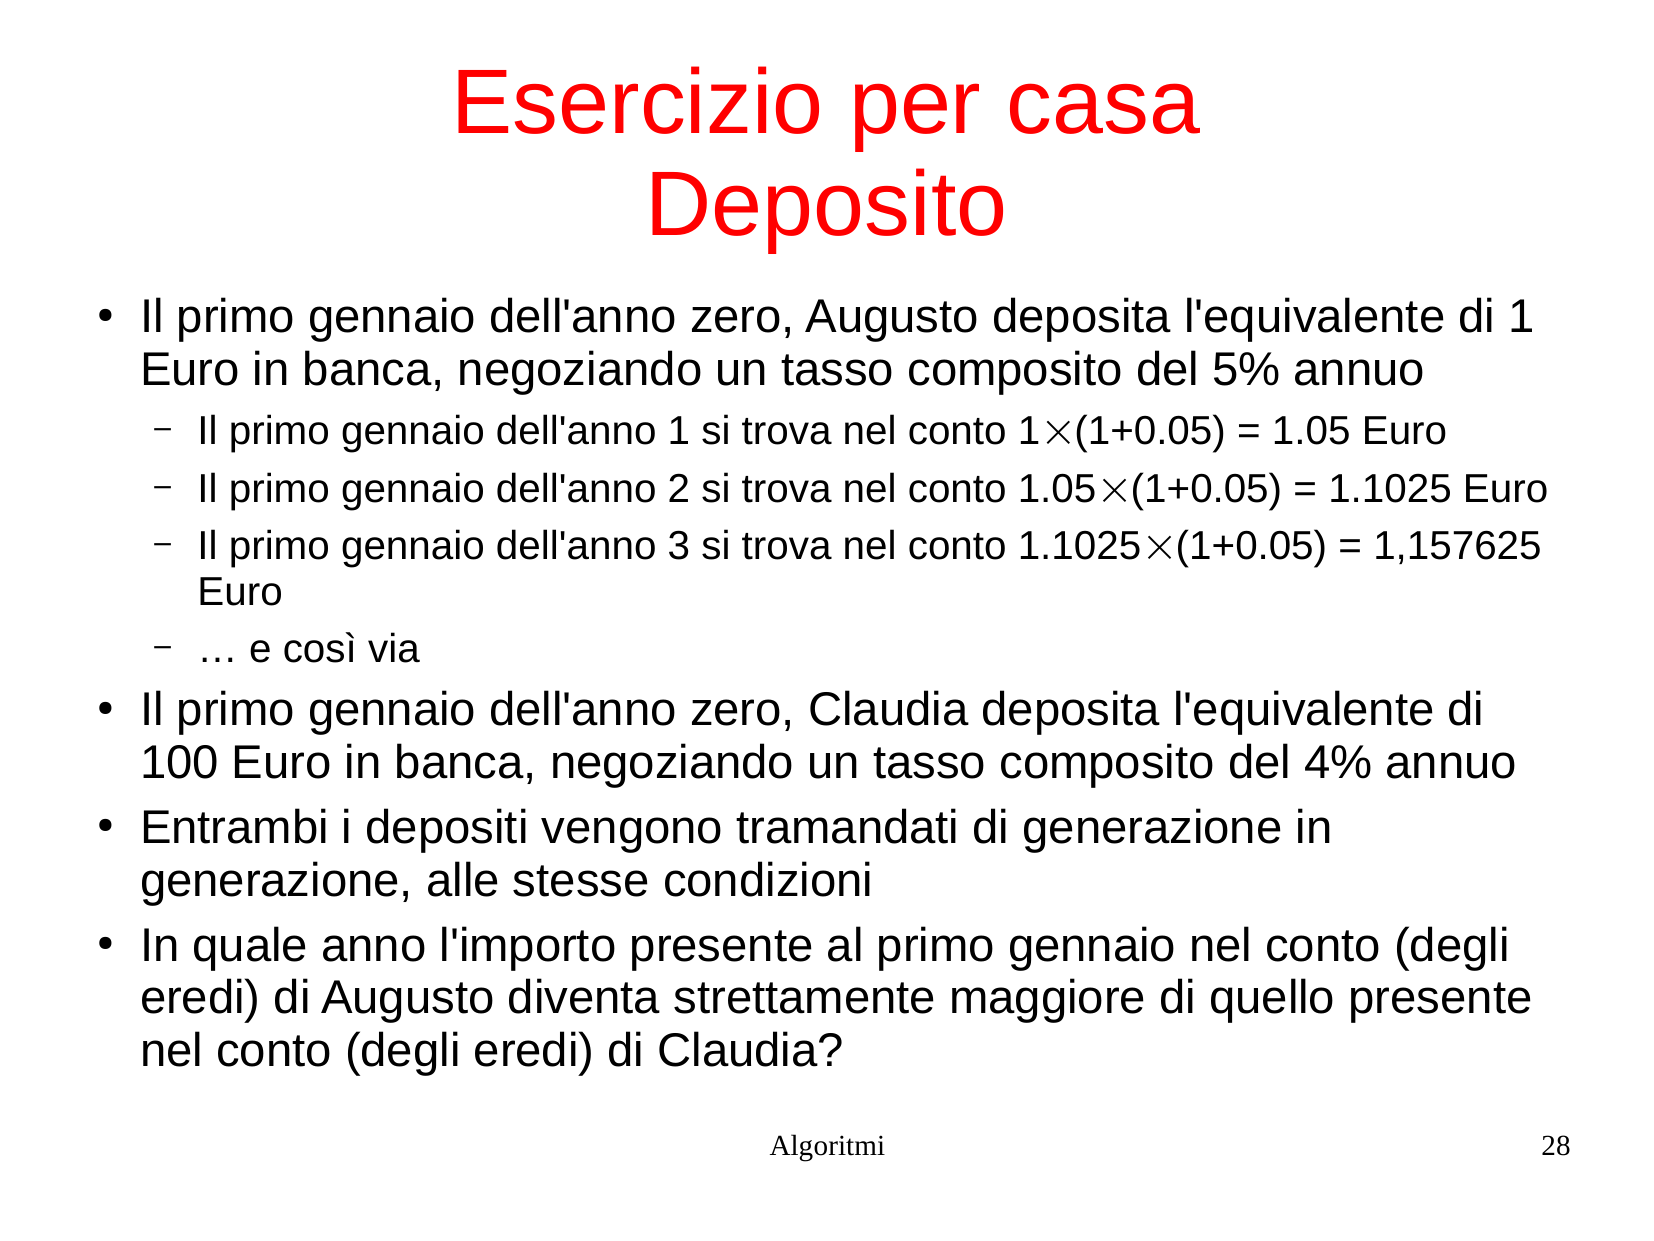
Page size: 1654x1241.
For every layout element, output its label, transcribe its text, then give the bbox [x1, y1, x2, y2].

list Il primo gennaio dell'anno zero, Augusto deposita l'equivalente di 1 Euro in banca, negoziando un tasso composito del 5% annuo Il primo gennaio dell'anno 1 si trova nel conto 1´(1+0.05) = 1.05 Euro Il primo gennaio dell'anno 2 si trova nel conto 1.05´(1+0.05) = 1.1025 Euro Il primo gennaio dell'anno 3 si trova nel conto 1.1025´(1+0.05) = 1,157625 Euro … e così via Il primo gennaio dell'anno zero, Claudia deposita l'equivalente di 100 Euro in banca, negoziando un tasso composito del 4% annuo Entrambi i depositi vengono tramandati di generazione in generazione, alle stesse condizioni In quale anno l'importo presente al primo gennaio nel conto (degli eredi) di Augusto diventa strettamente maggiore di quello presente nel conto (degli eredi) di Claudia? [82, 290, 1571, 1088]
title Esercizio per casa Deposito [82, 49, 1571, 257]
